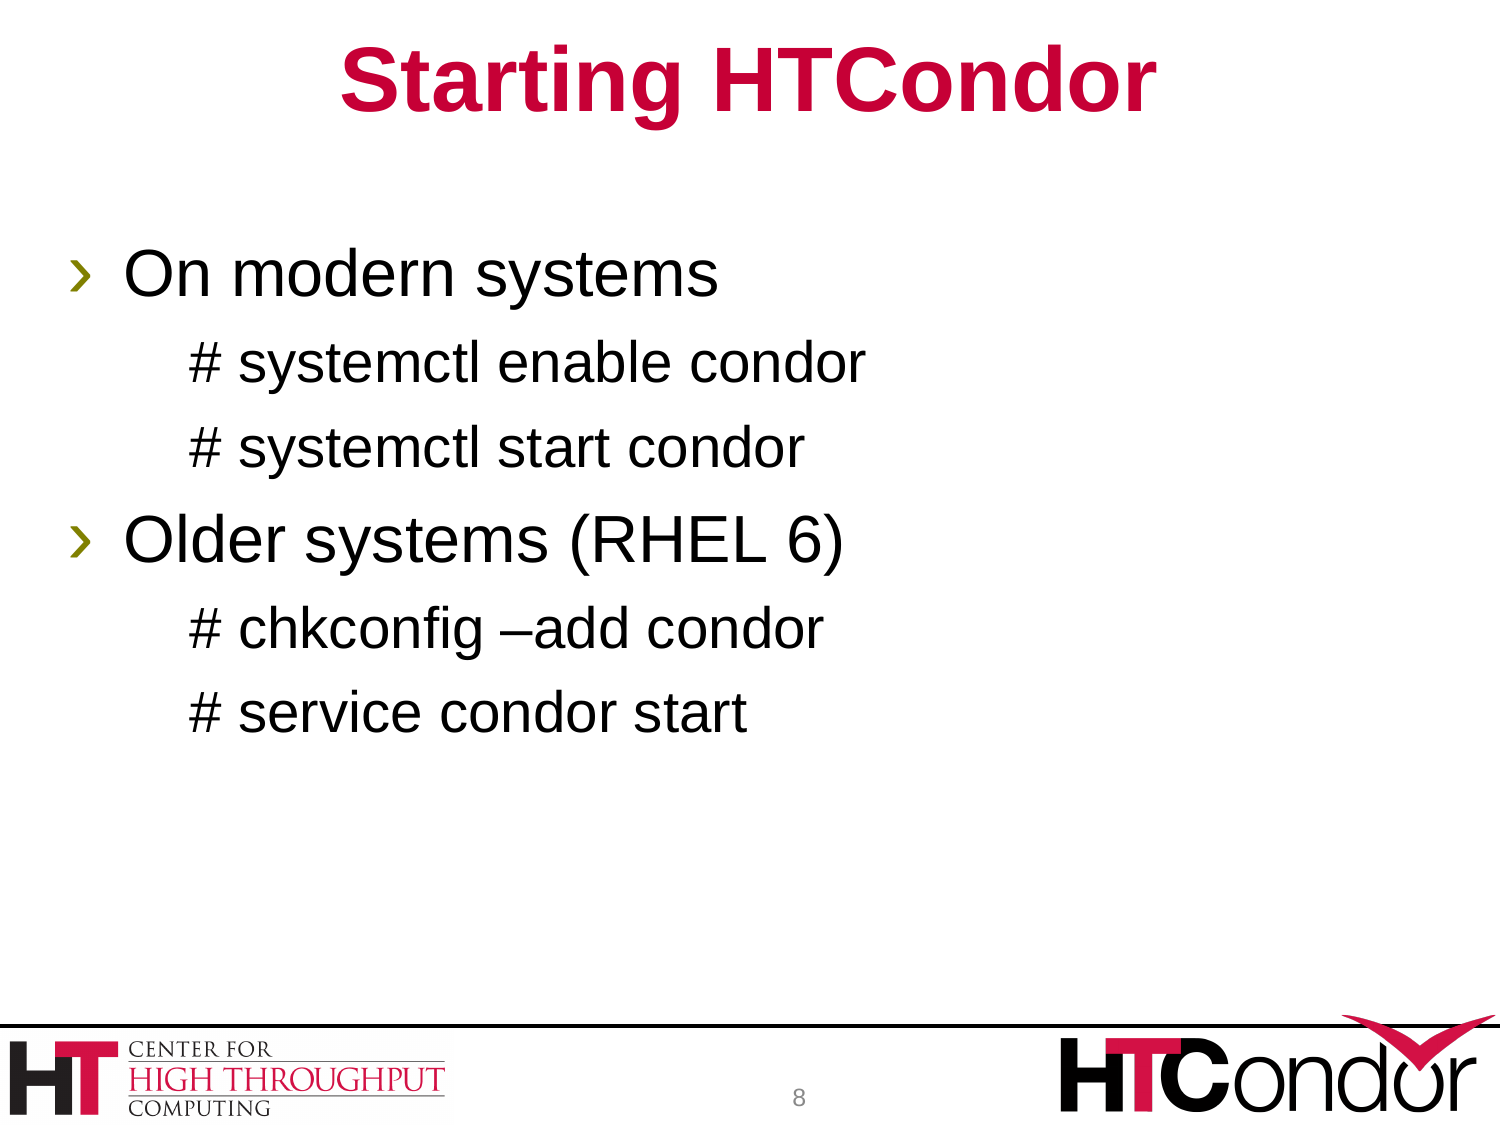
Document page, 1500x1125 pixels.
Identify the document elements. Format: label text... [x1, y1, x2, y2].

text_box <number> [624, 1066, 975, 1125]
picture [1055, 1014, 1500, 1119]
title Starting HTCondor [0, 0, 1500, 150]
list On modern systems # systemctl enable condor # systemctl start condor Older systems (RHEL 6) # chkconfig –add condor # service condor start [52, 222, 1431, 916]
picture [0, 1029, 454, 1125]
